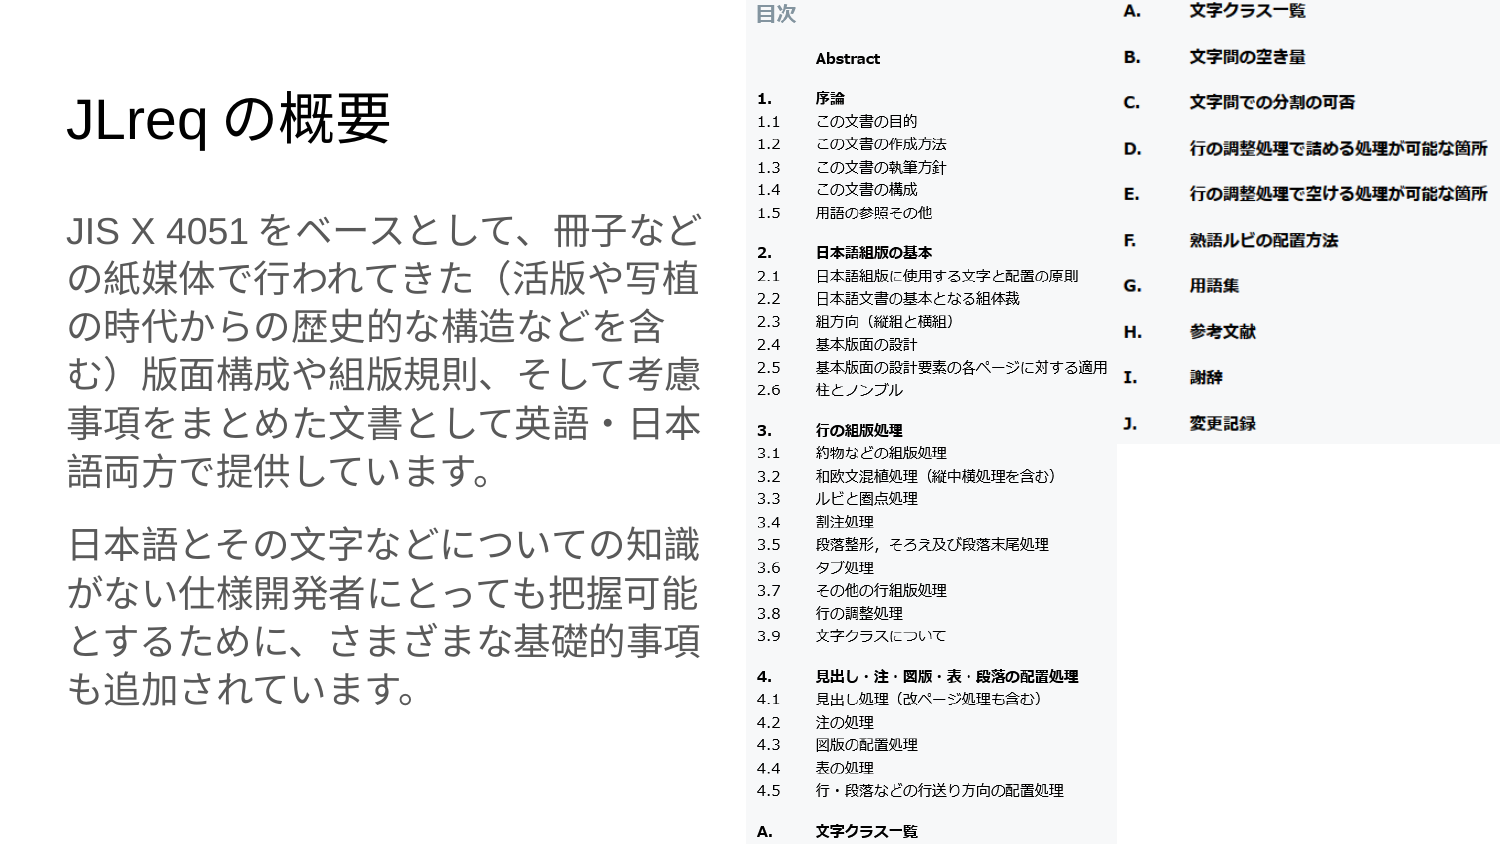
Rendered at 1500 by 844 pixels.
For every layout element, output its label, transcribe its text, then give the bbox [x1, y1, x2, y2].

title JLreqの概要 [51, 72, 746, 167]
list JIS X 4051をベースとして、冊子などの紙媒体で行われてきた（活版や写植の時代からの歴史的な構造などを含む）版面構成や組版規則、そして考慮事項をまとめた文書として英語・日本語両方で提供しています。 日本語とその文字などについての知識がない仕様開発者にとっても把握可能とするために、さまざまな基礎的事項も追加されています。 [51, 189, 746, 750]
picture [746, 0, 1500, 844]
